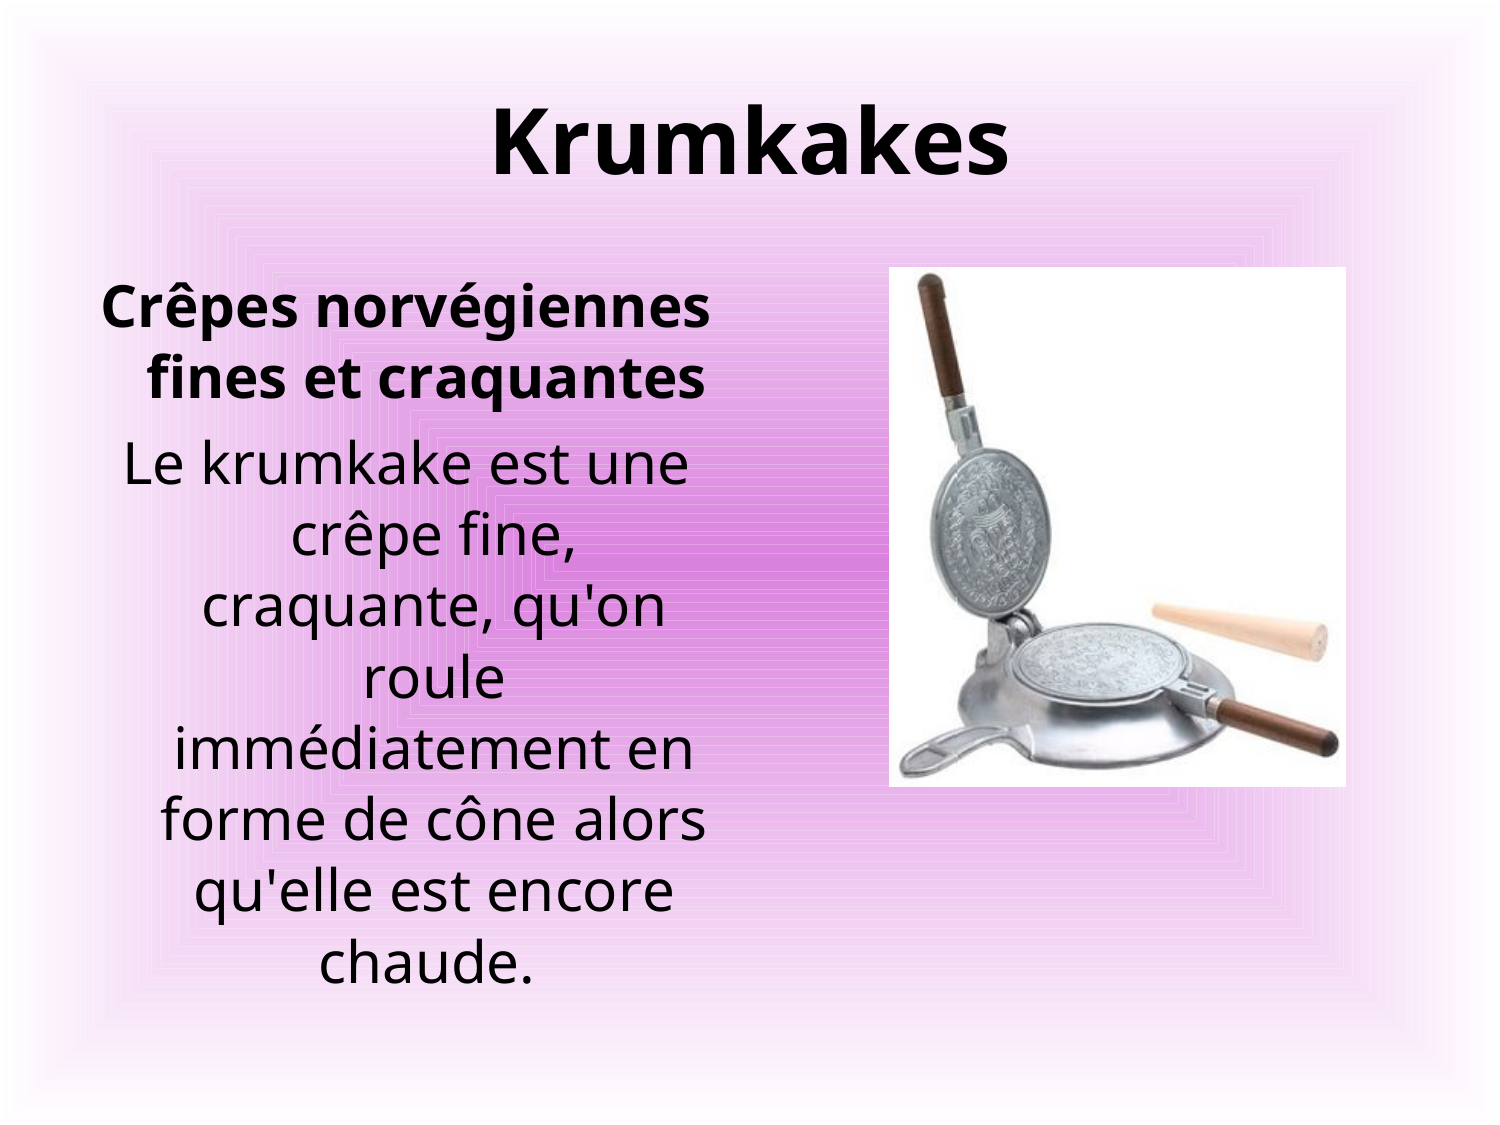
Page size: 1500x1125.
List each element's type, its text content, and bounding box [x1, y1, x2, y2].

list Crêpes norvégiennes fines et craquantes Le krumkake est une crêpe fine, craquante, qu'on roule immédiatement en forme de cône alors qu'elle est encore chaude. [75, 262, 738, 1031]
picture [889, 267, 1346, 787]
title Krumkakes [75, 45, 1426, 233]
